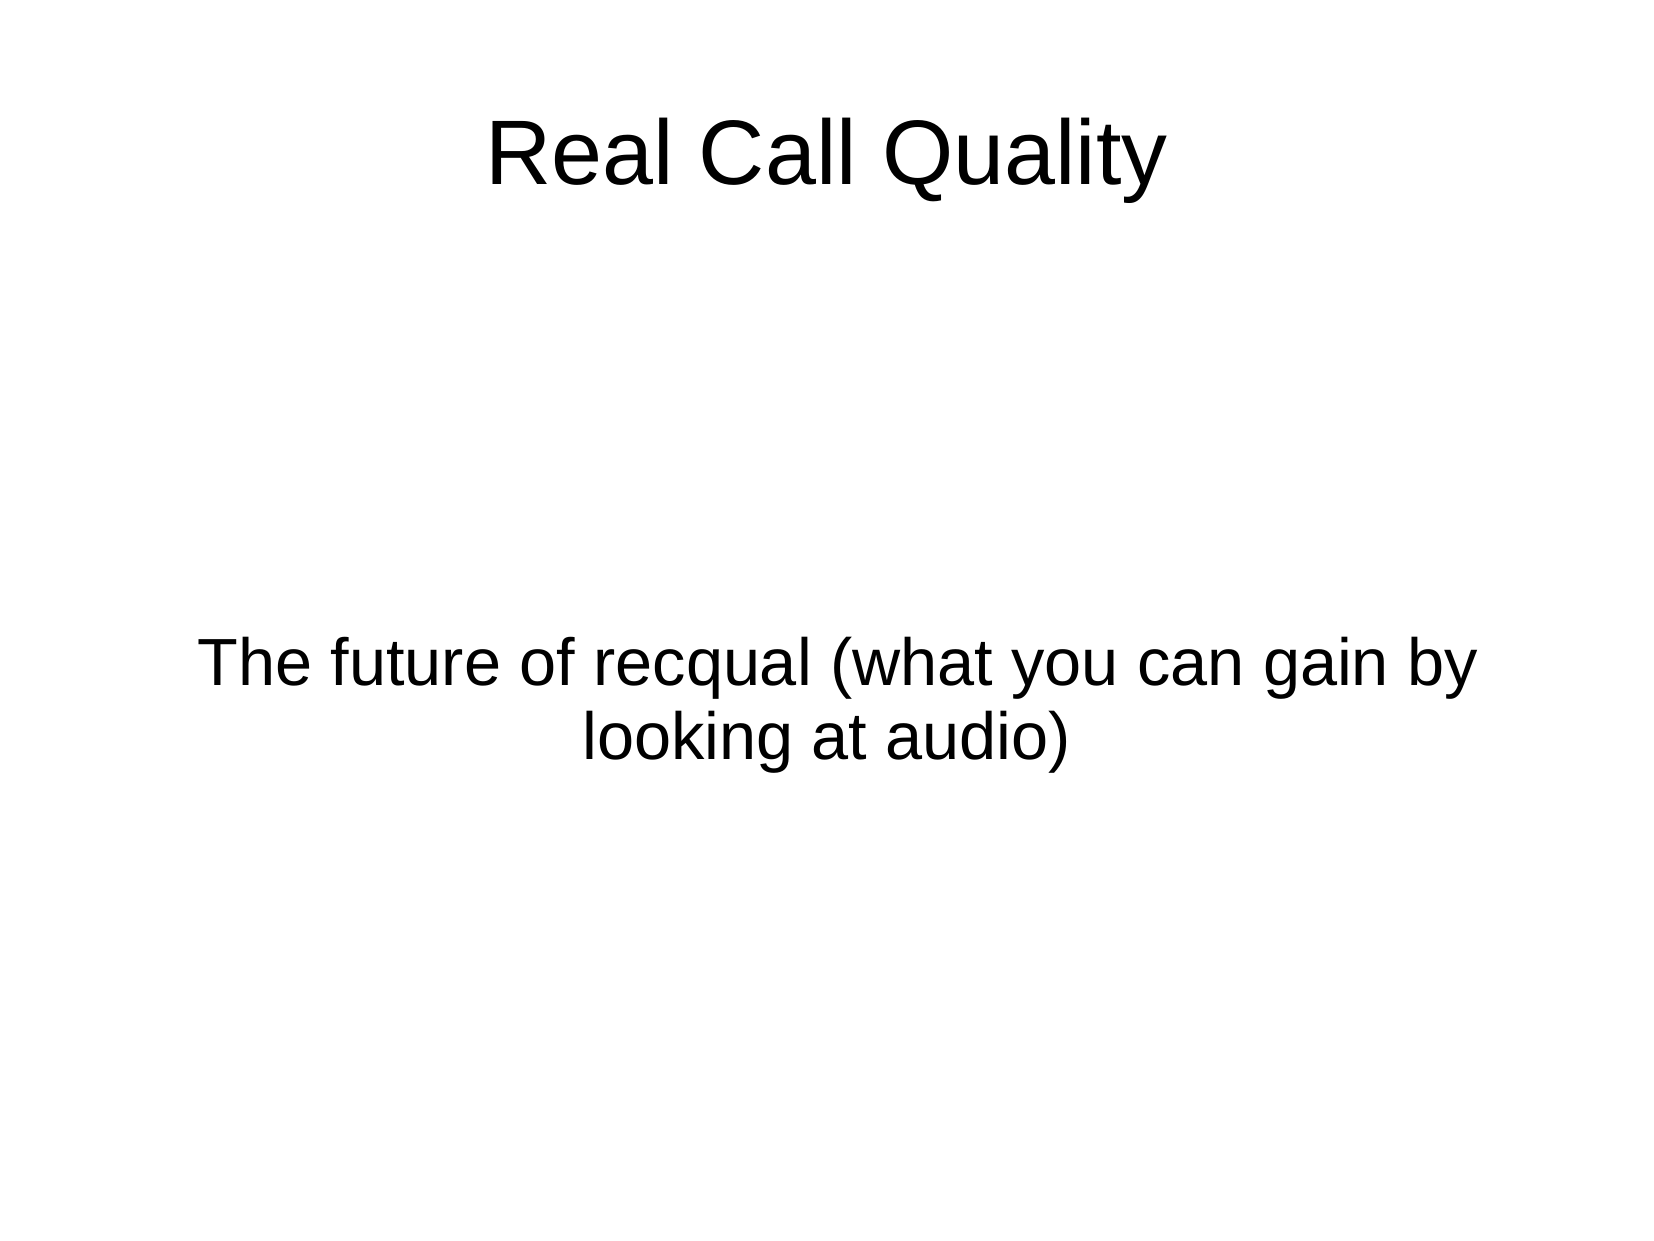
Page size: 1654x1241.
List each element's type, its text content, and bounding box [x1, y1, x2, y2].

title Real Call Quality [82, 49, 1571, 257]
subtitle The future of recqual (what you can gain by looking at audio) [82, 290, 1571, 1109]
